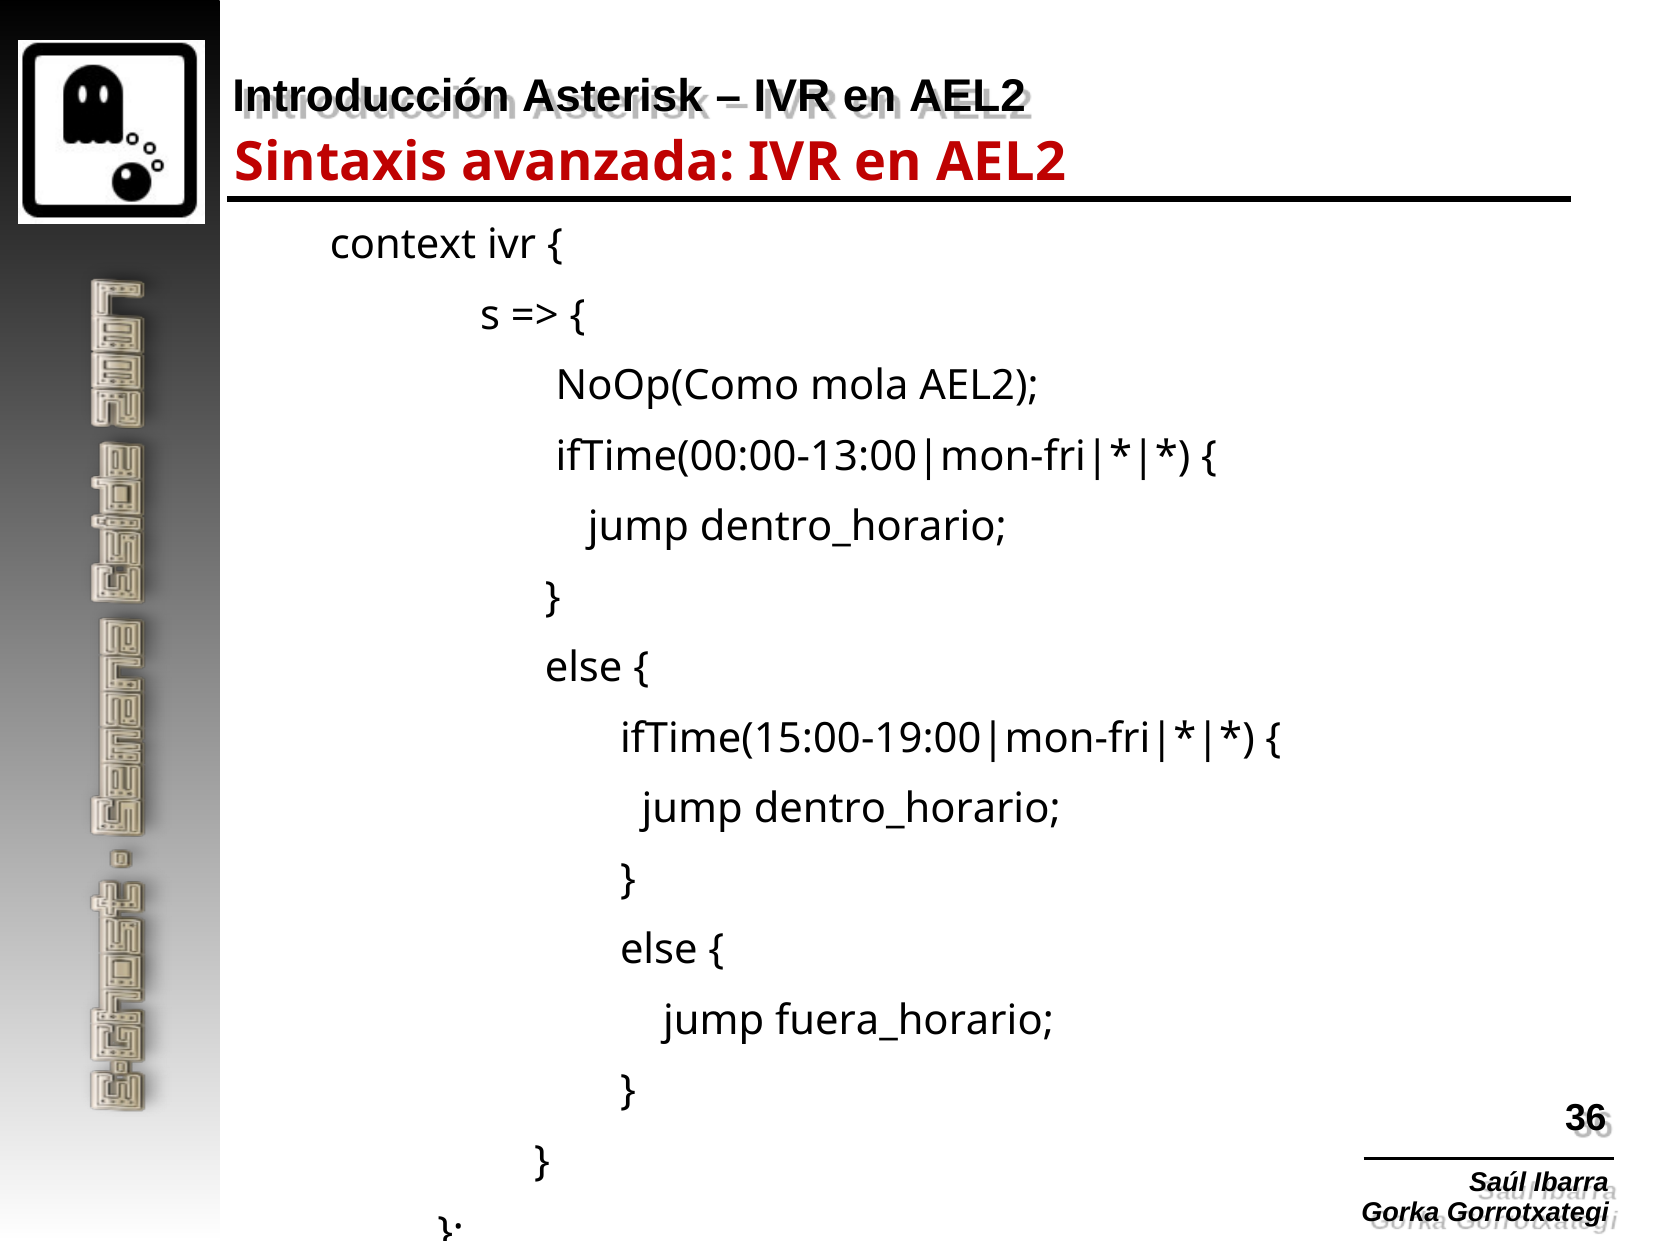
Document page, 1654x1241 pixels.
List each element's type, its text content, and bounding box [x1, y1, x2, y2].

picture [51, 250, 180, 1122]
picture [18, 40, 205, 224]
list context ivr { s => { NoOp(Como mola AEL2); ifTime(00:00-13:00|mon-fri|*|*) { jump dentro_horario; } else { ifTime(15:00-19:00|mon-fri|*|*) { jump dentro_horario; } else { jump fuera_horario; } } }; [312, 214, 1516, 1212]
title Sintaxis avanzada: IVR en AEL2 [234, 120, 1529, 199]
